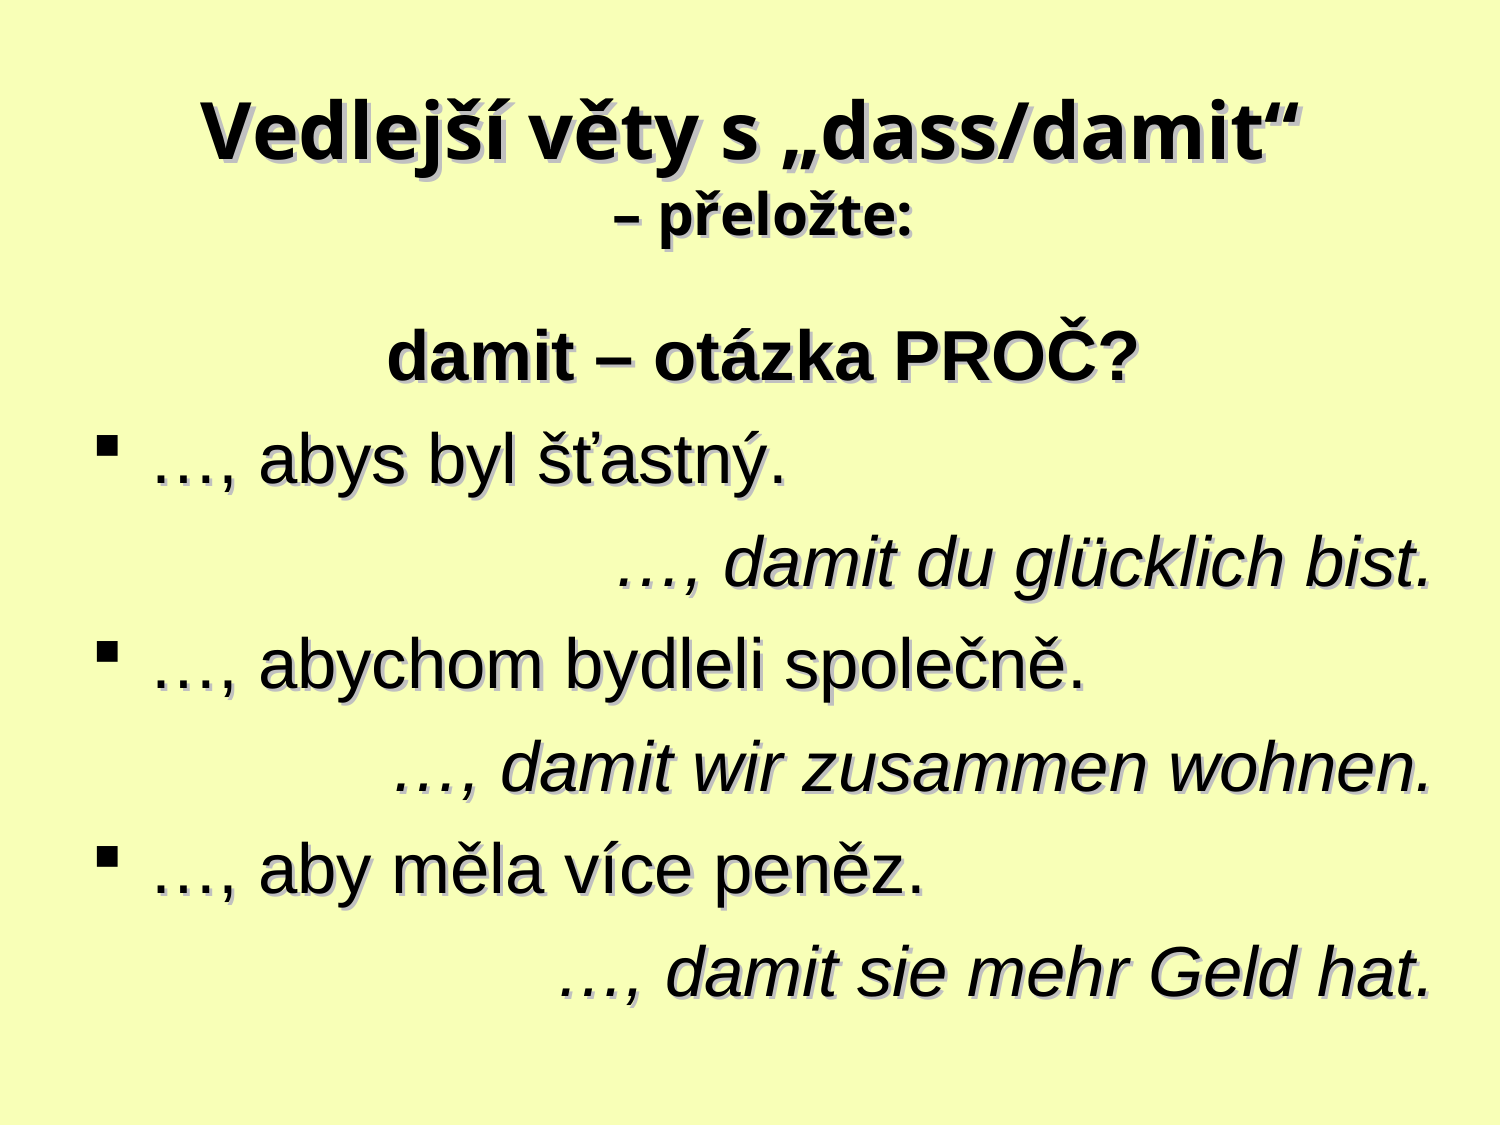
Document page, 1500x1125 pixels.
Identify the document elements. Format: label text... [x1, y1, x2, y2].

list damit – otázka PROČ? …, abys byl šťastný. …, damit du glücklich bist. …, abychom bydleli společně. …, damit wir zusammen wohnen. …, aby měla více peněz. …, damit sie mehr Geld hat. [76, 302, 1452, 1059]
title Vedlejší věty s „dass/damit“ – přeložte: [75, 40, 1451, 276]
